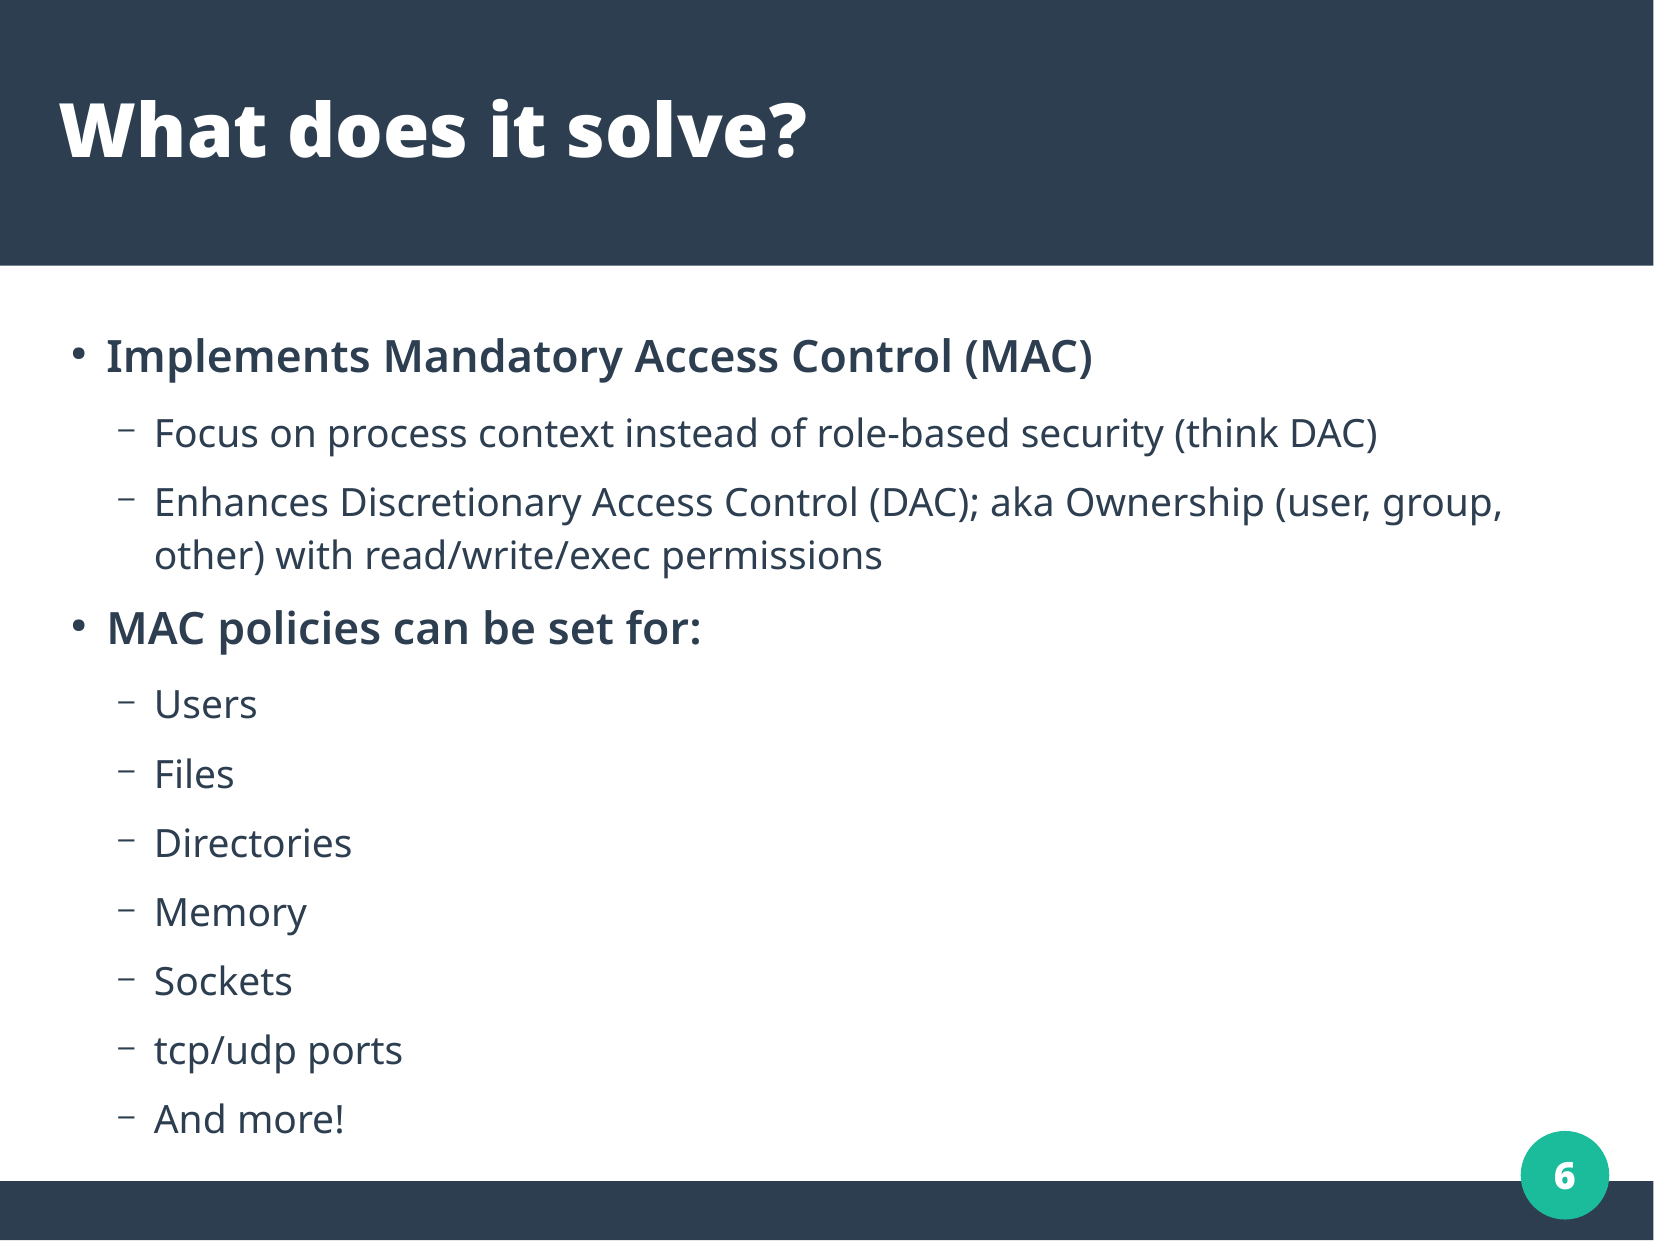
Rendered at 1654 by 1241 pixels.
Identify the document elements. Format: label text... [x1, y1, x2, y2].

title What does it solve? [59, 49, 1595, 207]
list Implements Mandatory Access Control (MAC) Focus on process context instead of role-based security (think DAC) Enhances Discretionary Access Control (DAC); aka Ownership (user, group, other) with read/write/exec permissions MAC policies can be set for: Users Files Directories Memory Sockets tcp/udp ports And more! [59, 324, 1595, 1152]
